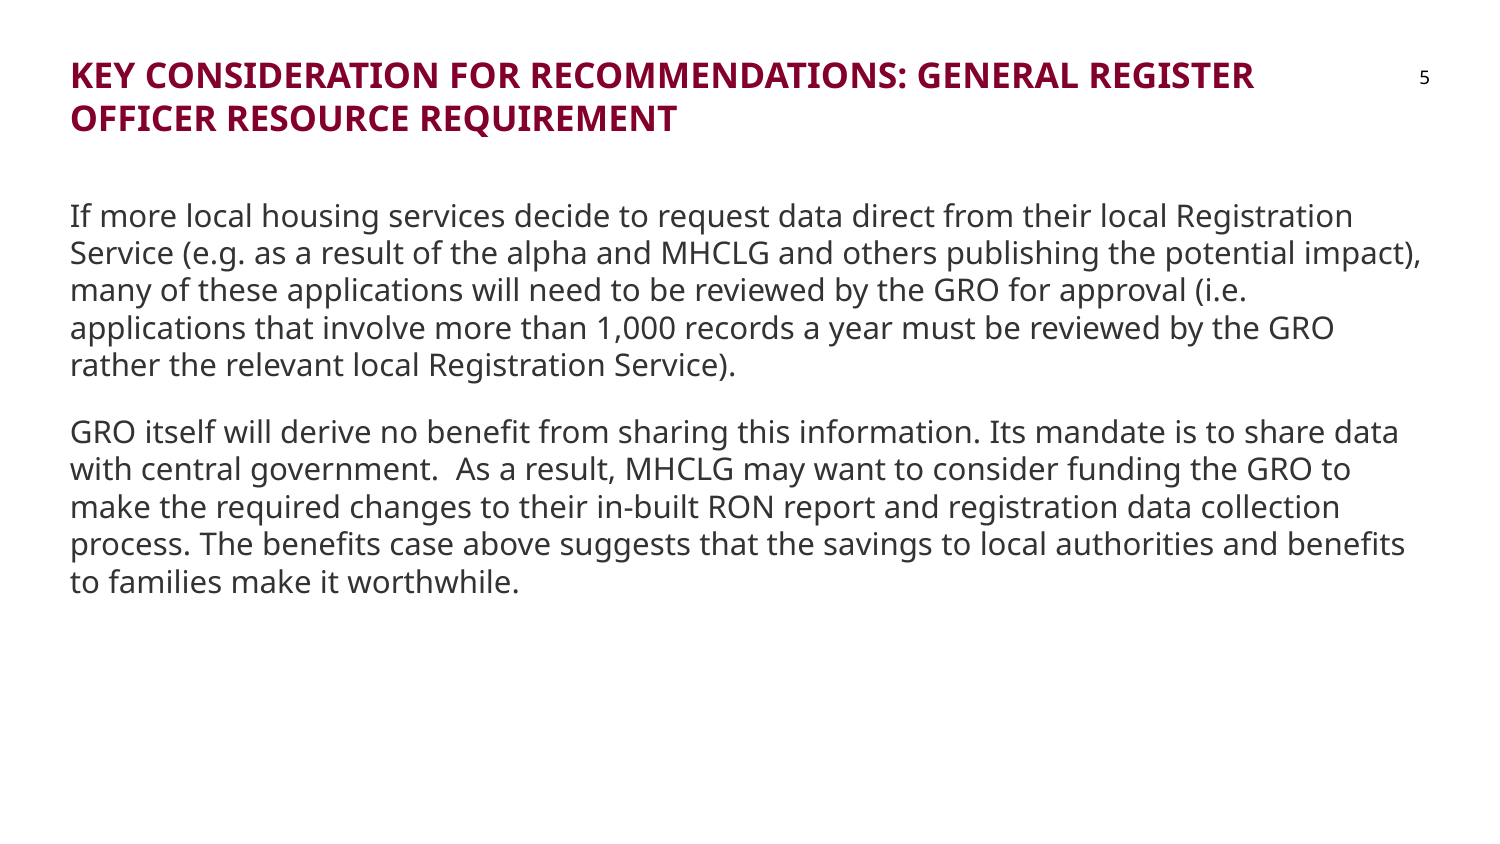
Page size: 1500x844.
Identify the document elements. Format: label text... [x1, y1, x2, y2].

slide_number <number> [1388, 65, 1431, 111]
title KEY CONSIDERATION FOR RECOMMENDATIONS: GENERAL REGISTER OFFICER RESOURCE REQUIREMENT [69, 53, 1357, 161]
text_box If more local housing services decide to request data direct from their local Registration Service (e.g. as a result of the alpha and MHCLG and others publishing the potential impact), many of these applications will need to be reviewed by the GRO for approval (i.e. applications that involve more than 1,000 records a year must be reviewed by the GRO rather the relevant local Registration Service). GRO itself will derive no benefit from sharing this information. Its mandate is to share data with central government. As a result, MHCLG may want to consider funding the GRO to make the required changes to their in-built RON report and registration data collection process. The benefits case above suggests that the savings to local authorities and benefits to families make it worthwhile. [69, 195, 1433, 755]
